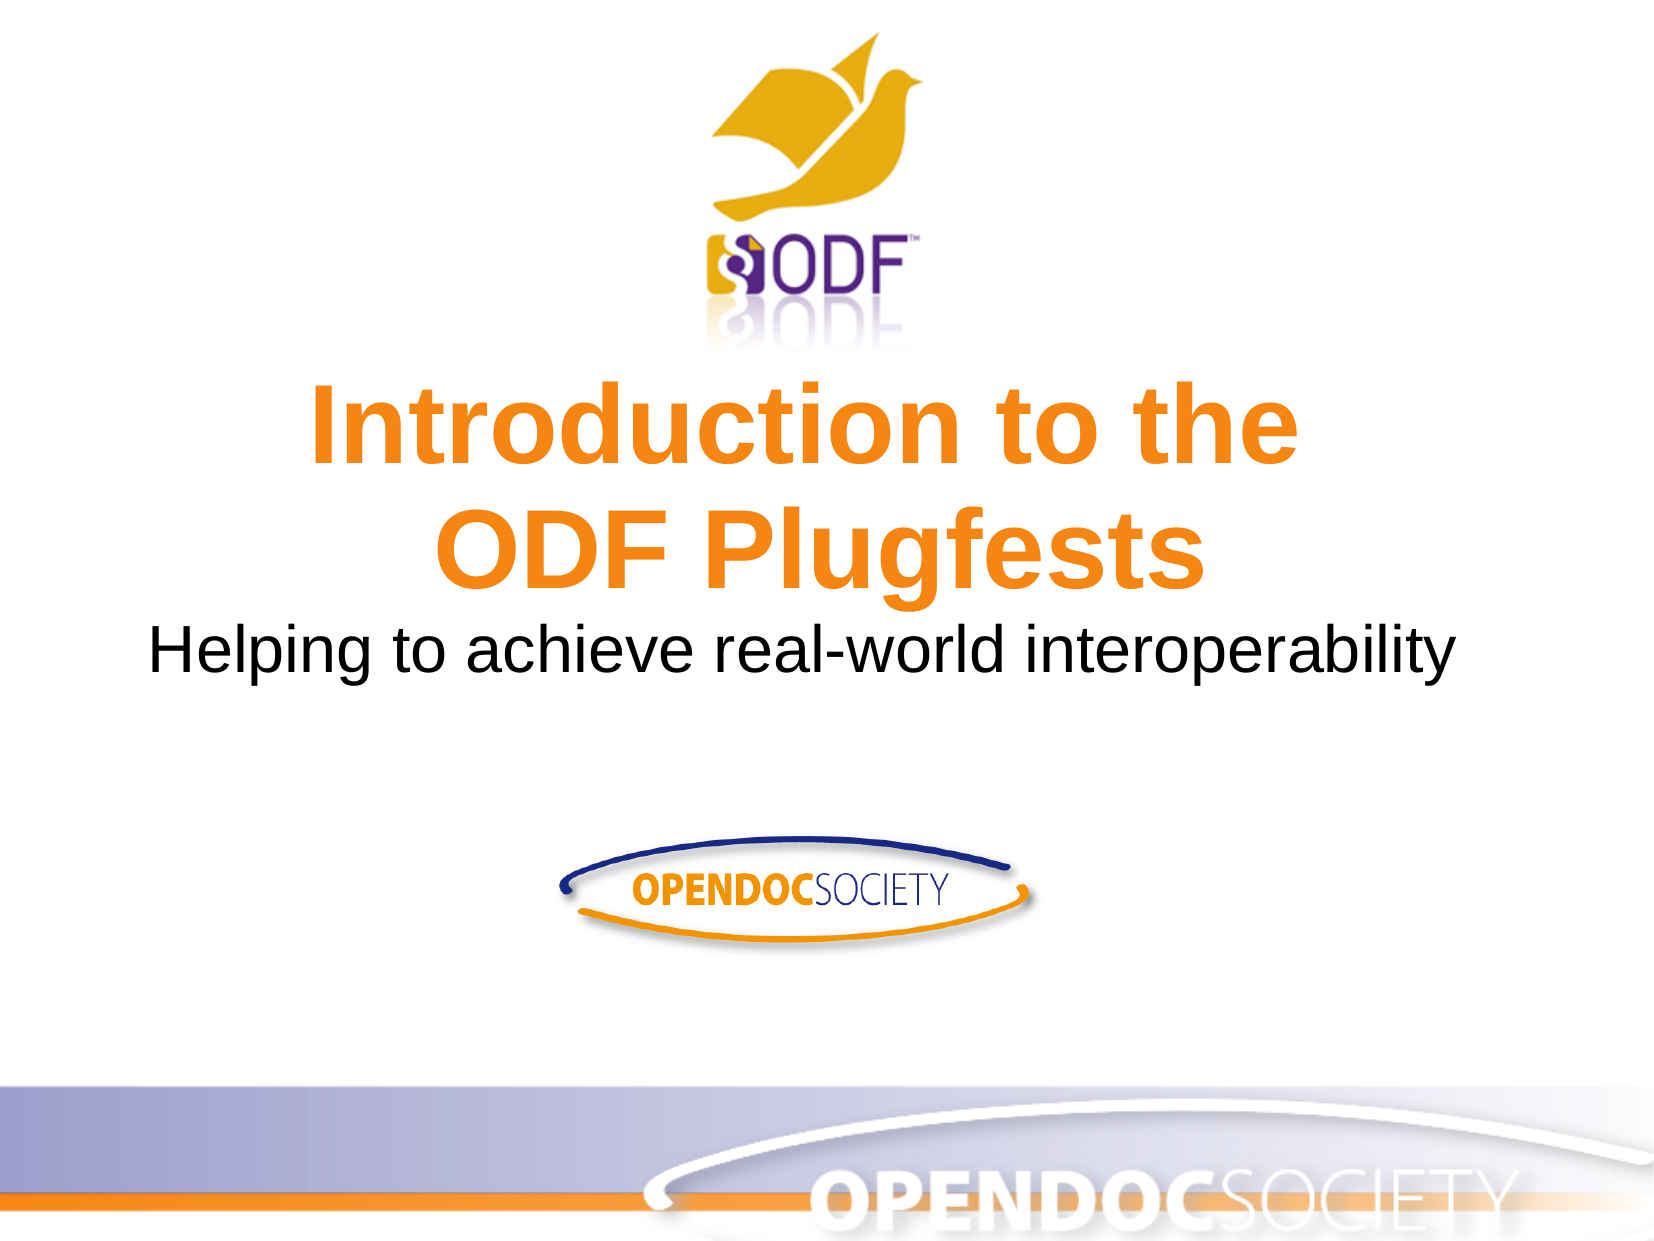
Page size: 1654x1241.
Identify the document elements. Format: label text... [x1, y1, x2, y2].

subtitle Helping to achieve real-world interoperability [29, 501, 1577, 798]
picture [0, 0, 1654, 1241]
title Introduction to the ODF Plugfests [76, 361, 1565, 501]
